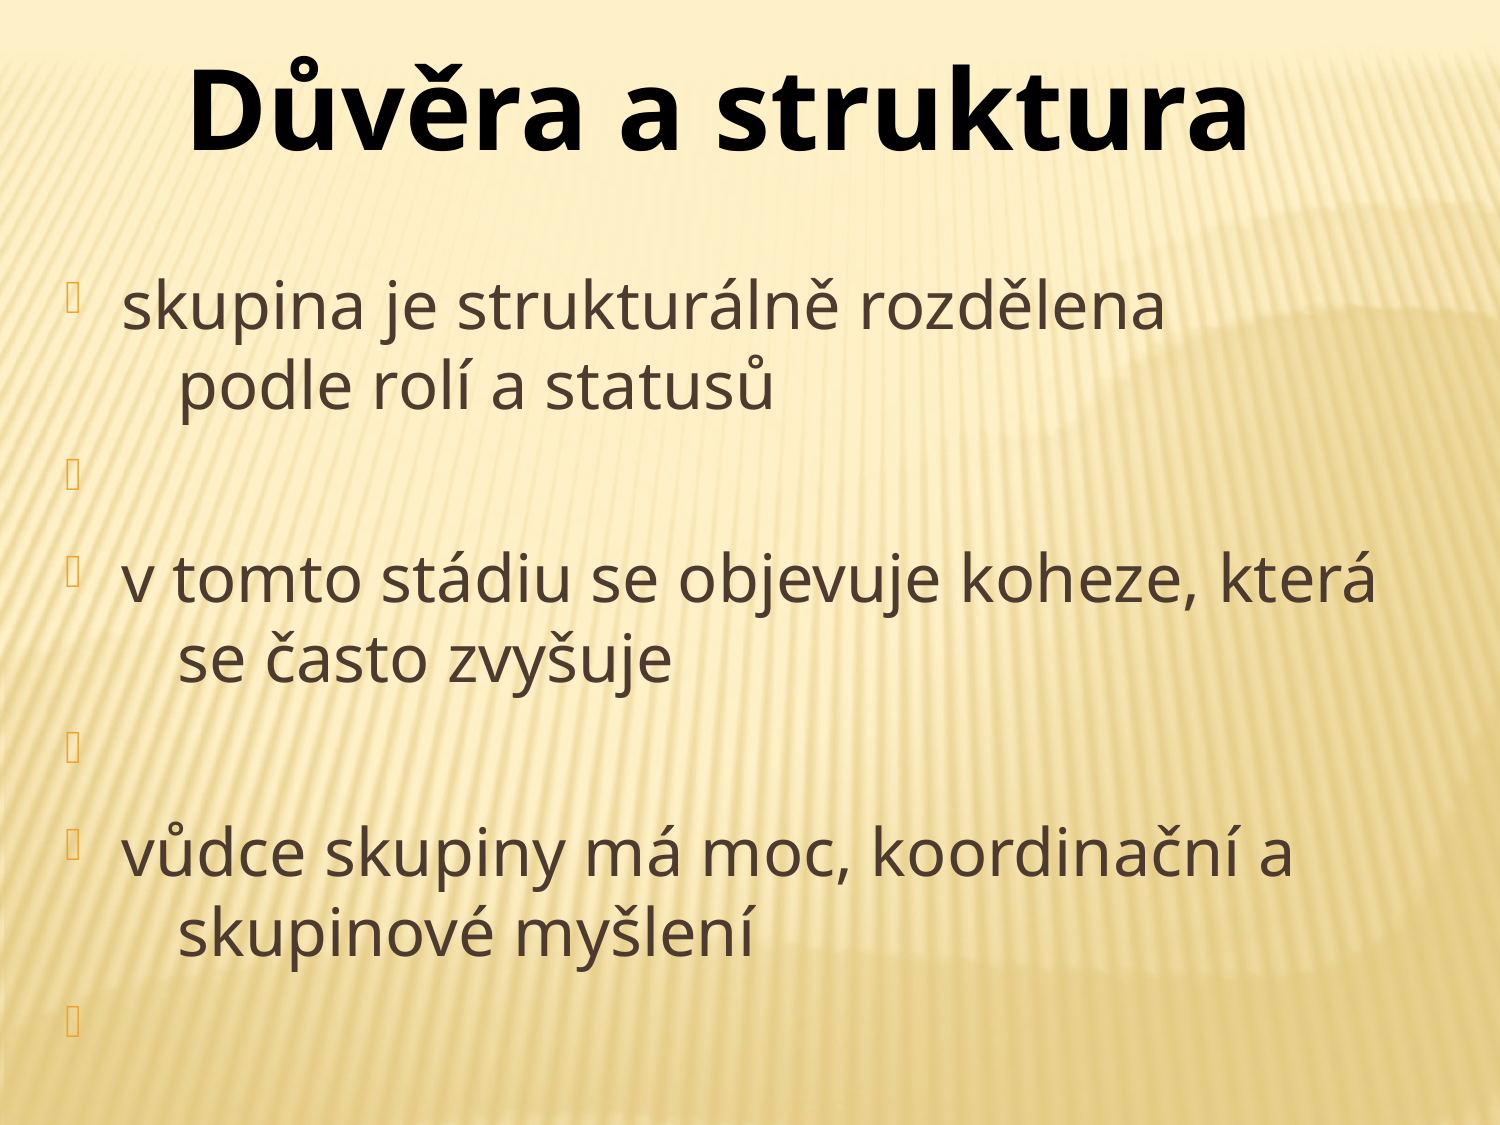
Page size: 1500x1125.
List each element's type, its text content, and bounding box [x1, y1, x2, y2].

list skupina je strukturálně rozdělena podle rolí a statusů v tomto stádiu se objevuje koheze, která se často zvyšuje vůdce skupiny má moc, koordinační a skupinové myšlení [50, 254, 1476, 998]
text_box Důvěra a struktura [169, 31, 1269, 181]
